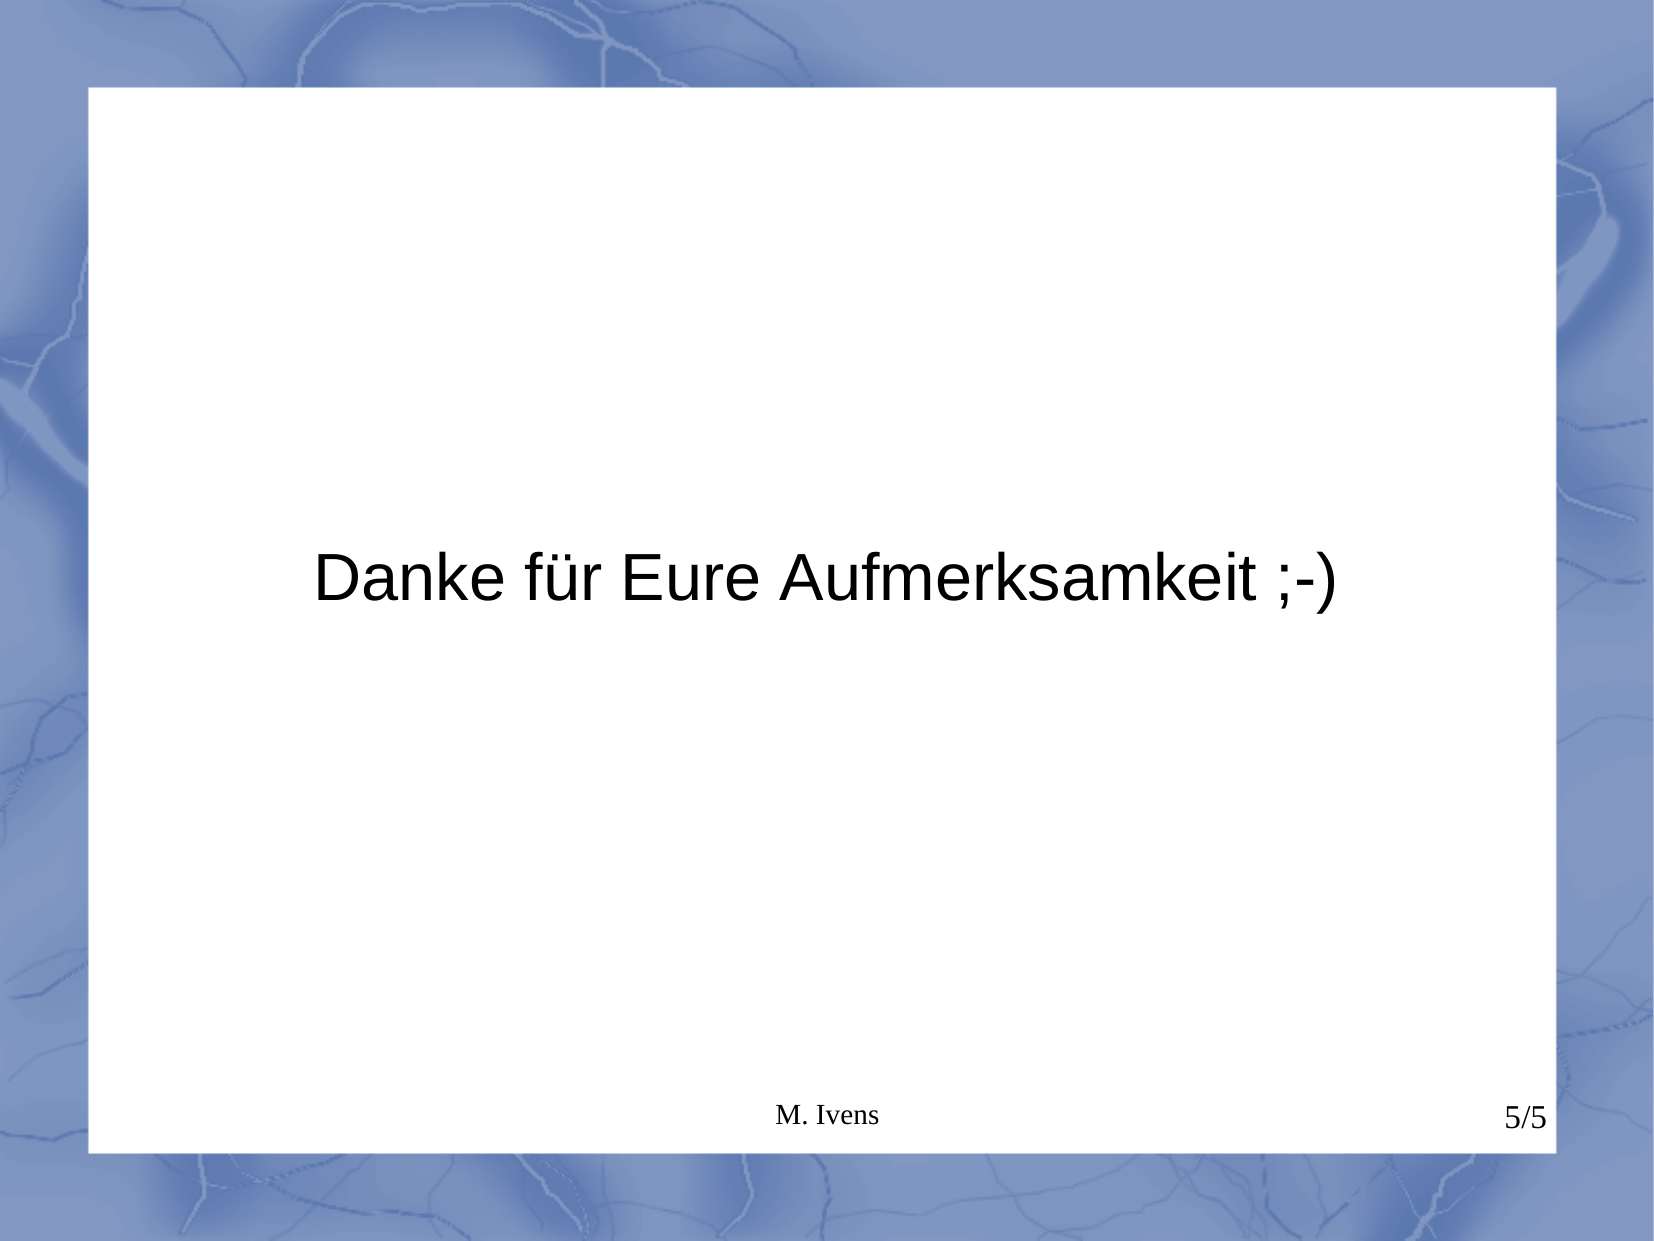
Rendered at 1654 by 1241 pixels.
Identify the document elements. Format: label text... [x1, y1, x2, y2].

picture [0, 0, 1654, 1241]
subtitle Danke für Eure Aufmerksamkeit ;-) [118, 90, 1536, 1063]
